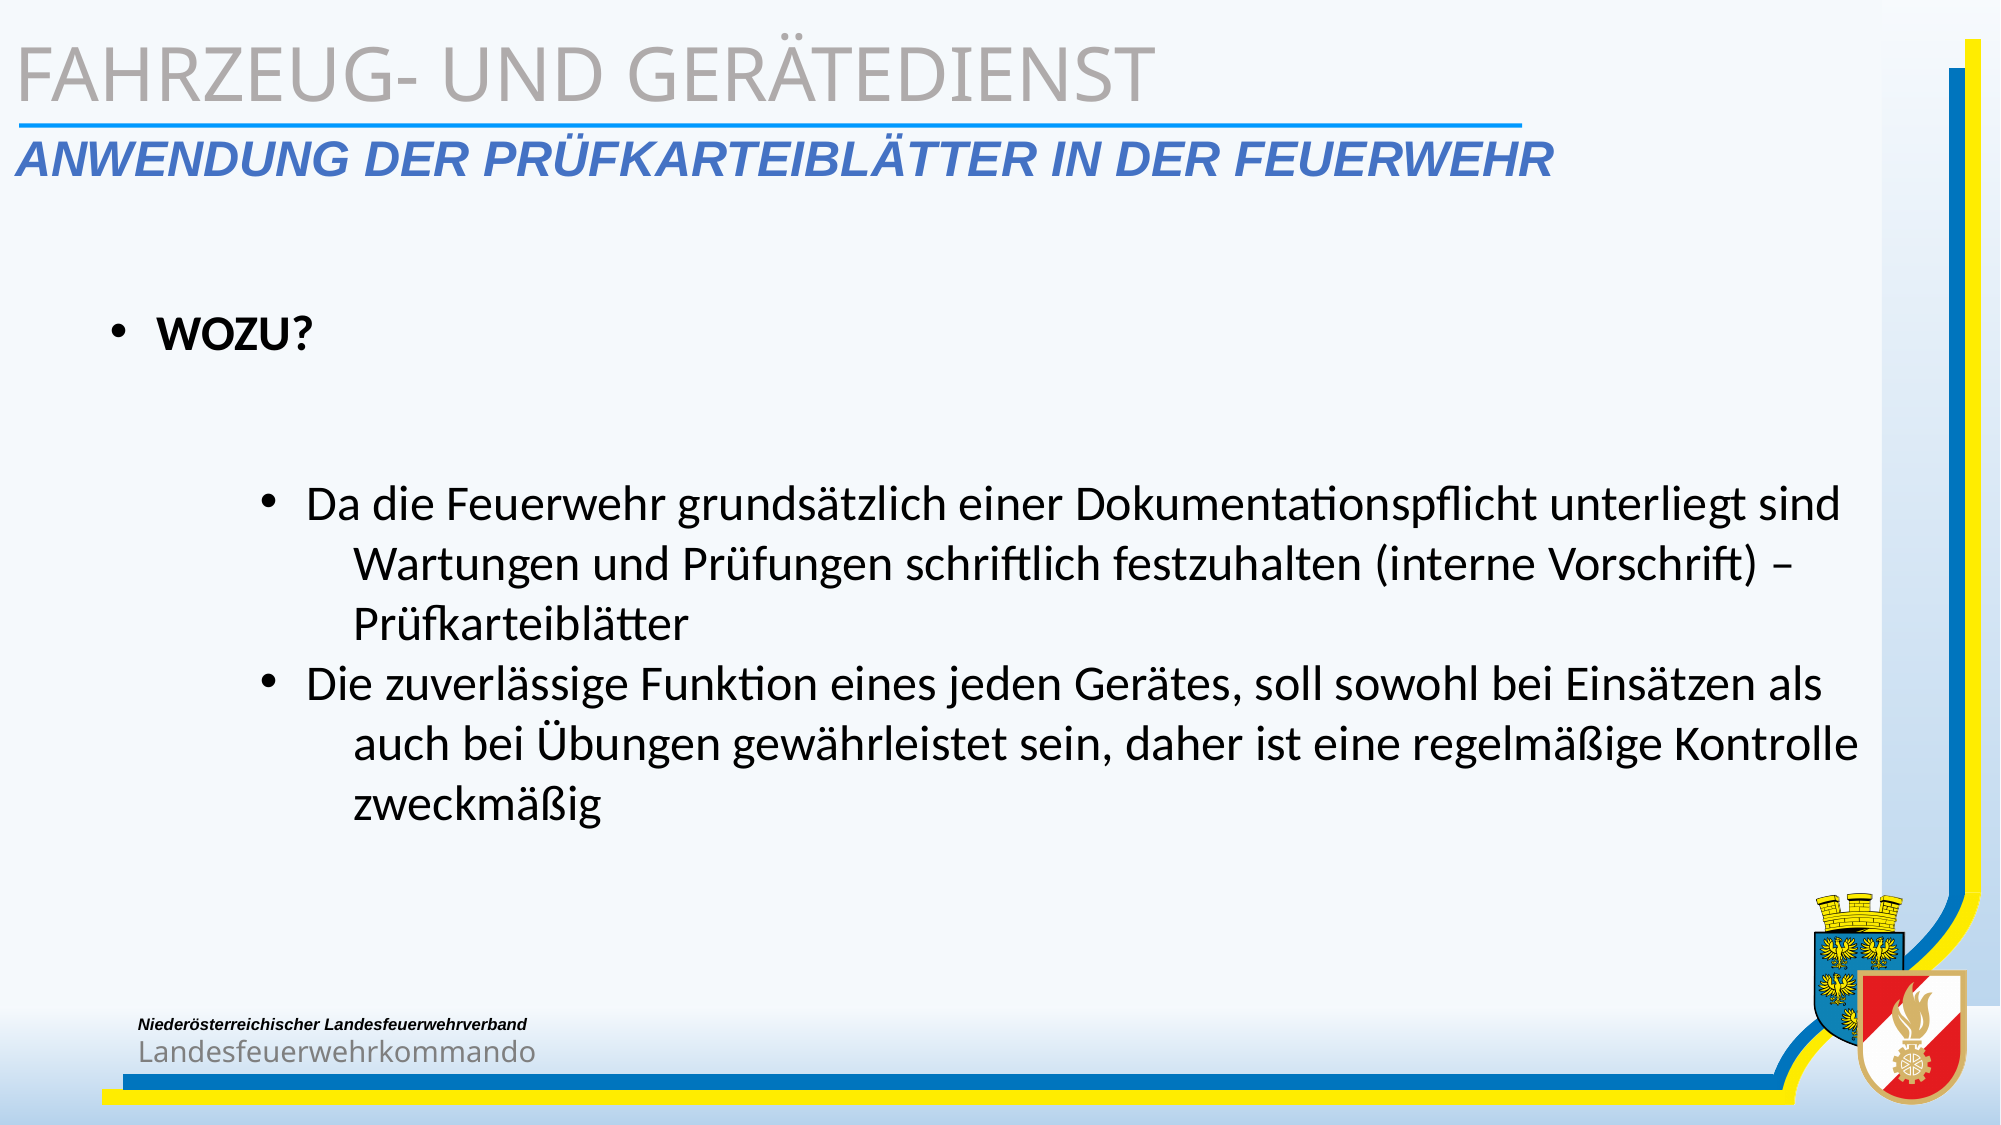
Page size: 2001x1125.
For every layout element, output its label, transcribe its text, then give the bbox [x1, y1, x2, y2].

text_box ANWENDUNG DER PRÜFKARTEIBLÄTTER IN DER FEUERWEHR [0, 118, 1900, 195]
text_box FAHRZEUG- UND GERÄTEDIENST [0, 0, 1574, 118]
text_box WOZU? Da die Feuerwehr grundsätzlich einer Dokumentationspflicht unterliegt sind Wartungen und Prüfungen schriftlich festzuhalten (interne Vorschrift) – Prüfkarteiblätter Die zuverlässige Funktion eines jeden Gerätes, soll sowohl bei Einsätzen als auch bei Übungen gewährleistet sein, daher ist eine regelmäßige Kontrolle zweckmäßig [94, 292, 1941, 783]
